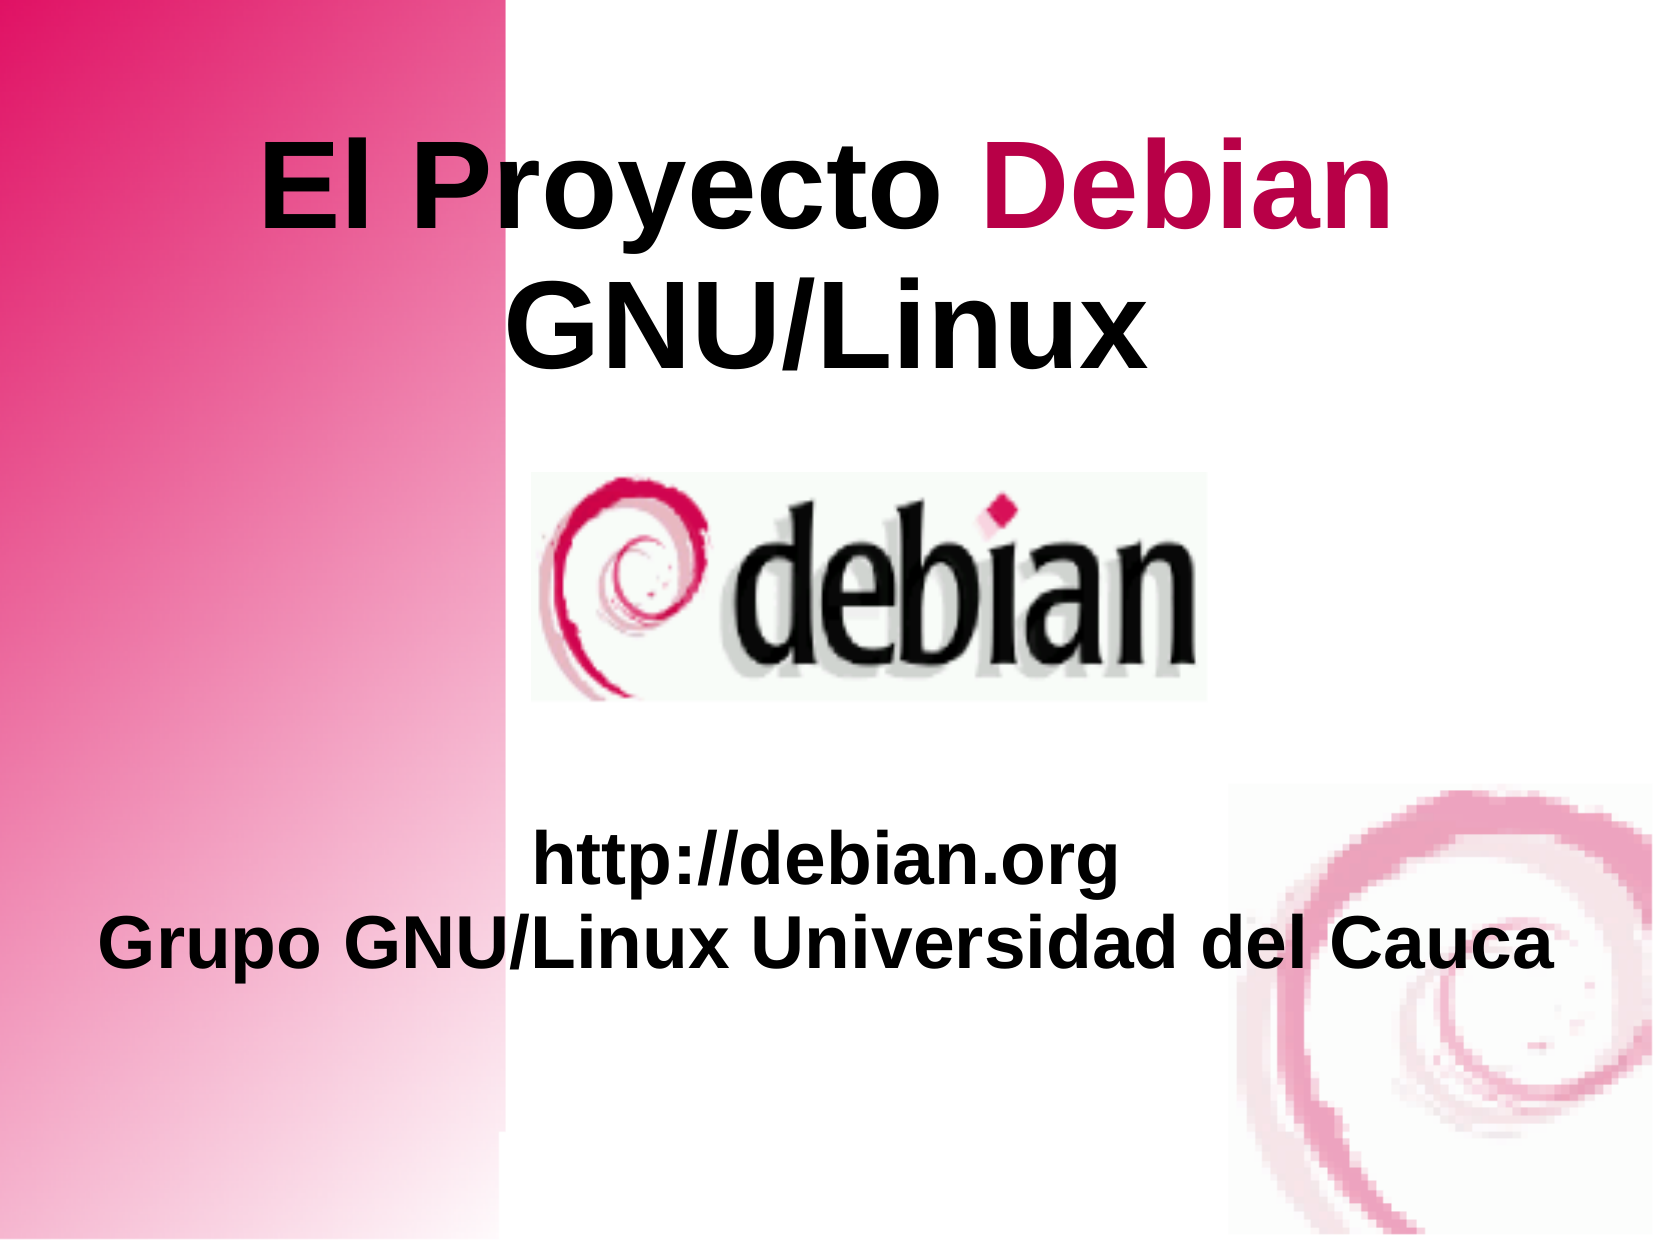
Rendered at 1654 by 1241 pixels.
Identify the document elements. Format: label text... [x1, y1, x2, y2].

subtitle http://debian.org Grupo GNU/Linux Universidad del Cauca [82, 290, 1571, 1109]
title El Proyecto Debian GNU/Linux [82, 0, 1571, 290]
picture [0, 0, 1654, 1241]
